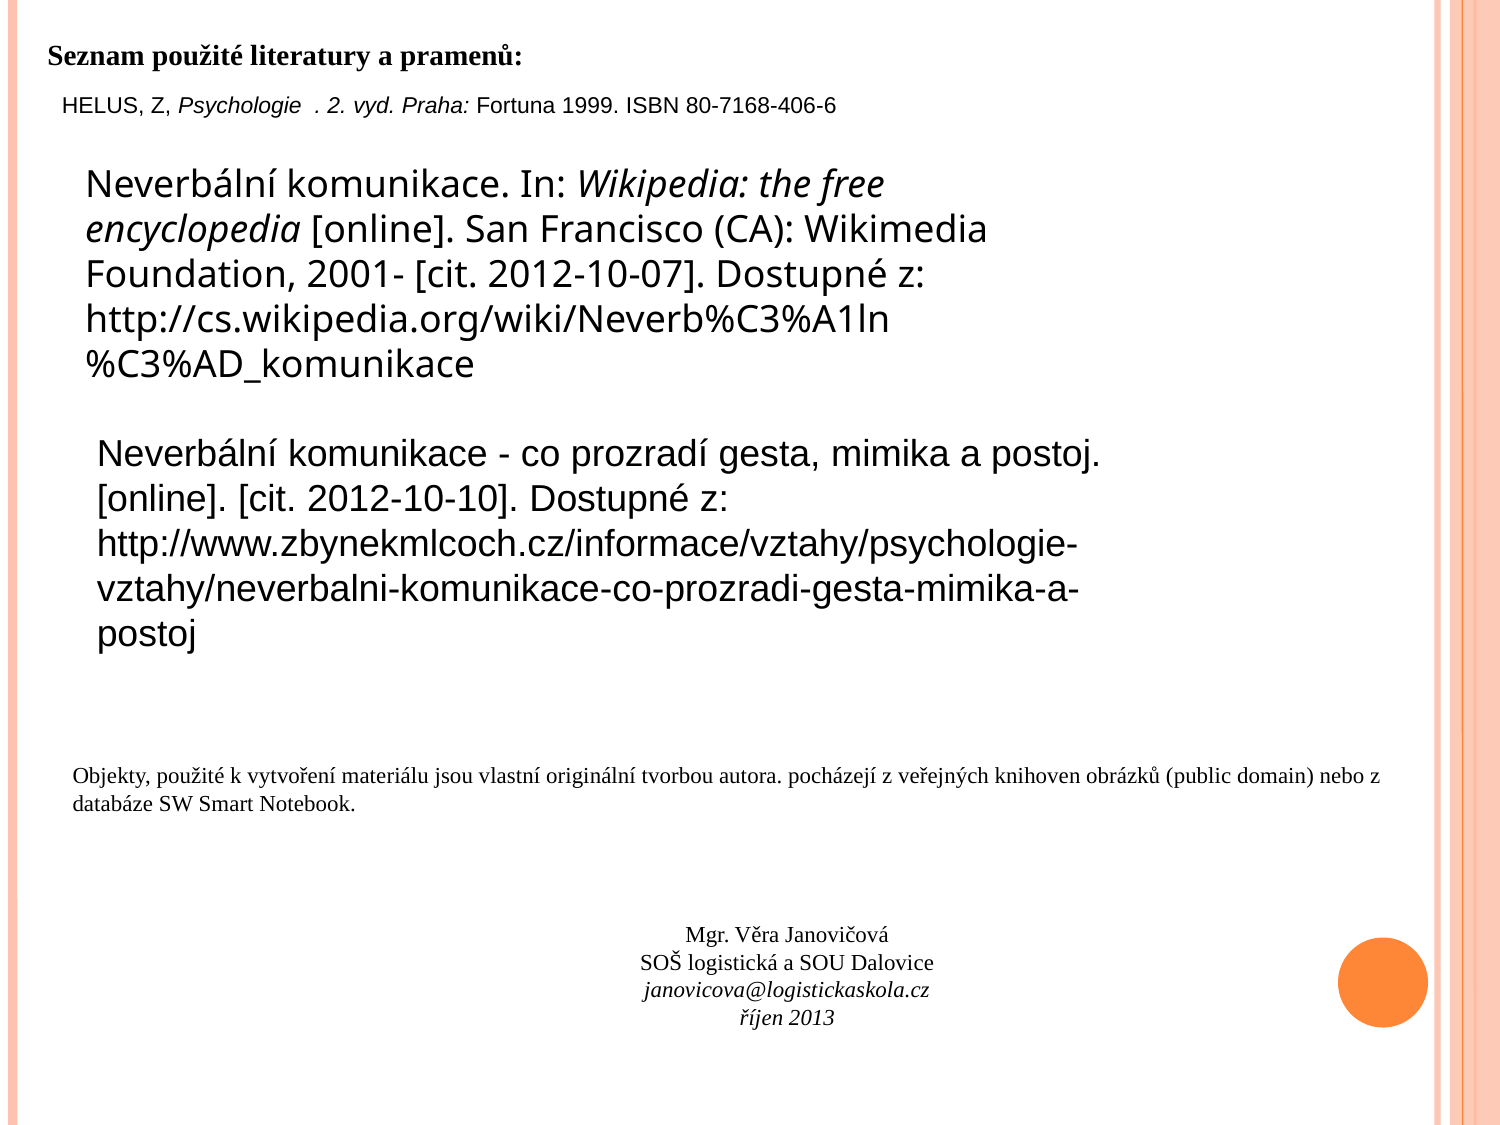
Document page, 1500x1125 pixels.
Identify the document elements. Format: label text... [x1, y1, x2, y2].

text_box Objekty, použité k vytvoření materiálu jsou vlastní originální tvorbou autora. pocházejí z veřejných knihoven obrázků (public domain) nebo z databáze SW Smart Notebook. [58, 753, 1442, 823]
text_box Seznam použité literatury a pramenů: [33, 29, 762, 79]
text_box Neverbální komunikace - co prozradí gesta, mimika a postoj. [online]. [cit. 2012-10-10]. Dostupné z: http://www.zbynekmlcoch.cz/informace/vztahy/psychologie-vztahy/neverbalni-komunikace-co-prozradi-gesta-mimika-a-postoj [82, 422, 1137, 662]
text_box Neverbální komunikace. In: Wikipedia: the free encyclopedia [online]. San Francisco (CA): Wikimedia Foundation, 2001- [cit. 2012-10-07]. Dostupné z: http://cs.wikipedia.org/wiki/Neverb%C3%A1ln%C3%AD_komunikace [70, 152, 1113, 392]
text_box Mgr. Věra Janovičová SOŠ logistická a SOU Dalovice janovicova@logistickaskola.cz říjen 2013 [494, 913, 1080, 1039]
text_box HELUS, Z, Psychologie . 2. vyd. Praha: Fortuna 1999. ISBN 80-7168-406-6 [48, 84, 1310, 126]
